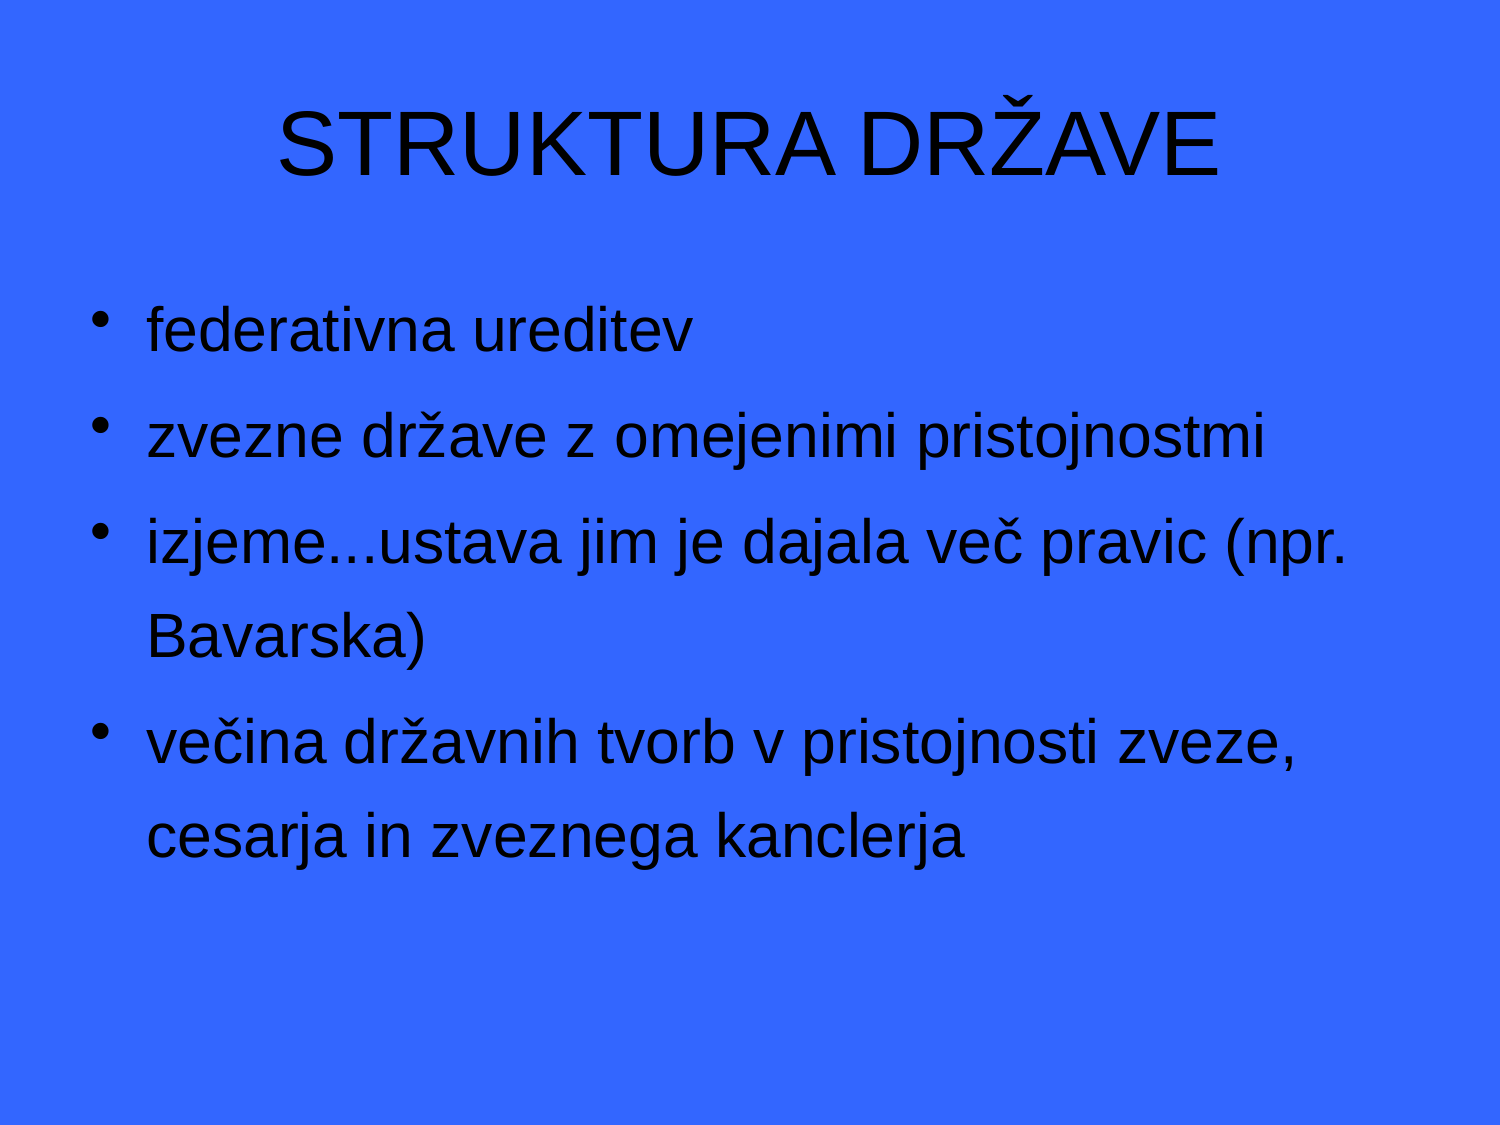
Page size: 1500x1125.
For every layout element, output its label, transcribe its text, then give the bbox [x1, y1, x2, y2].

list federativna ureditev zvezne države z omejenimi pristojnostmi izjeme...ustava jim je dajala več pravic (npr. Bavarska) večina državnih tvorb v pristojnosti zveze, cesarja in zveznega kanclerja [75, 262, 1425, 1005]
title STRUKTURA DRŽAVE [75, 45, 1425, 233]
